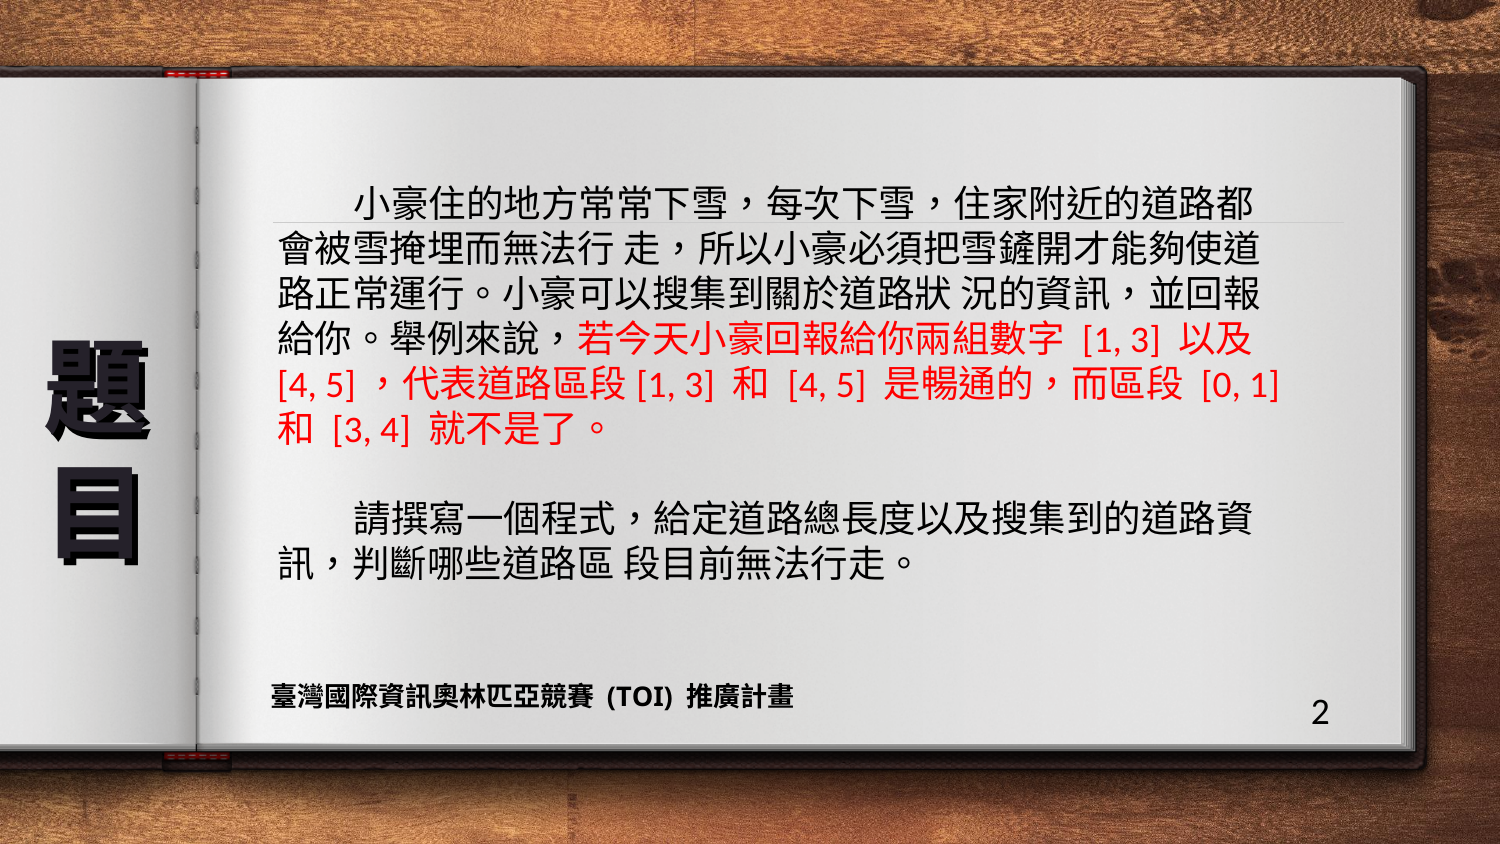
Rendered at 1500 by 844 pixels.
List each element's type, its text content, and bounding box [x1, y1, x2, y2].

text_box 小豪住的地方常常下雪，每次下雪，住家附近的道路都會被雪掩埋而無法行 走，所以小豪必須把雪鏟開才能夠使道路正常運行。小豪可以搜集到關於道路狀 況的資訊，並回報給你。舉例來說，若今天小豪回報給你兩組數字 [1, 3] 以及 [4, 5]，代表道路區段[1, 3] 和 [4, 5] 是暢通的，而區段 [0, 1] 和 [3, 4] 就不是了。 請撰寫一個程式，給定道路總長度以及搜集到的道路資訊，判斷哪些道路區 段目前無法行走。 [262, 173, 1296, 593]
title 題 目 [28, 306, 210, 552]
text_box [1295, 672, 1386, 737]
